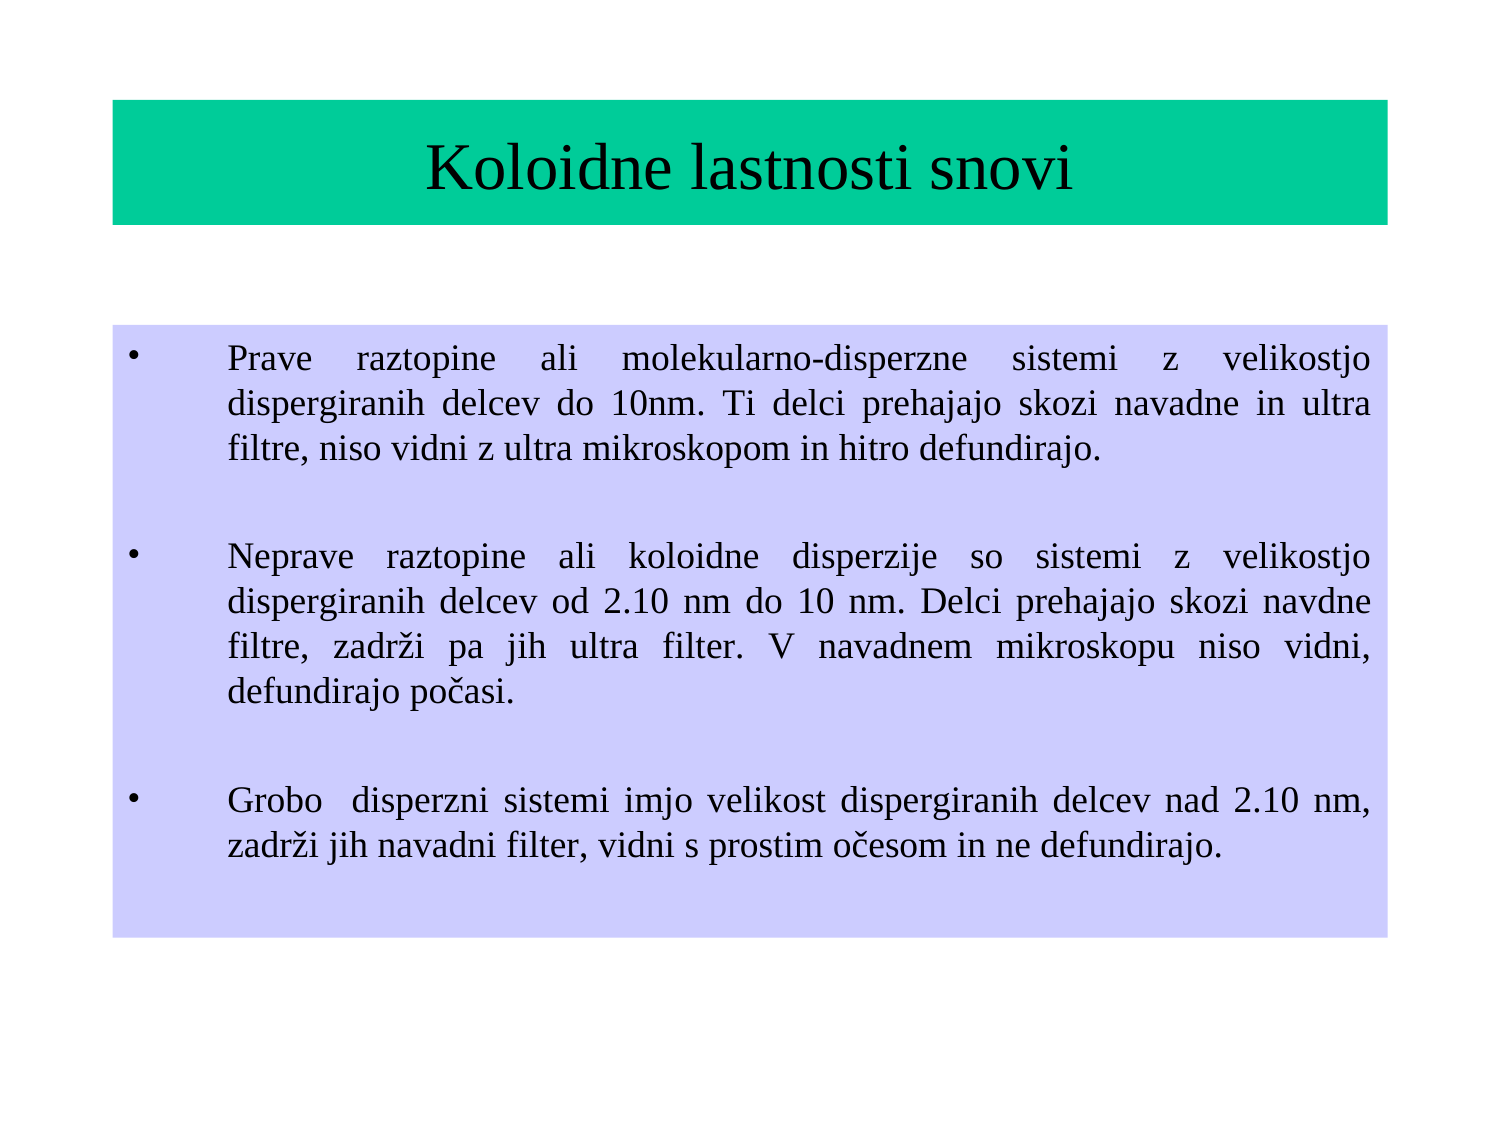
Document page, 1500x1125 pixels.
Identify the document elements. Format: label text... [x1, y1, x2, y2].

title Koloidne lastnosti snovi [112, 99, 1388, 225]
list Prave raztopine ali molekularno-disperzne sistemi z velikostjo dispergiranih delcev do 10nm. Ti delci prehajajo skozi navadne in ultra filtre, niso vidni z ultra mikroskopom in hitro defundirajo. Neprave raztopine ali koloidne disperzije so sistemi z velikostjo dispergiranih delcev od 2.10 nm do 10 nm. Delci prehajajo skozi navdne filtre, zadrži pa jih ultra filter. V navadnem mikroskopu niso vidni, defundirajo počasi. Grobo disperzni sistemi imjo velikost dispergiranih delcev nad 2.10 nm, zadrži jih navadni filter, vidni s prostim očesom in ne defundirajo. [112, 324, 1388, 938]
